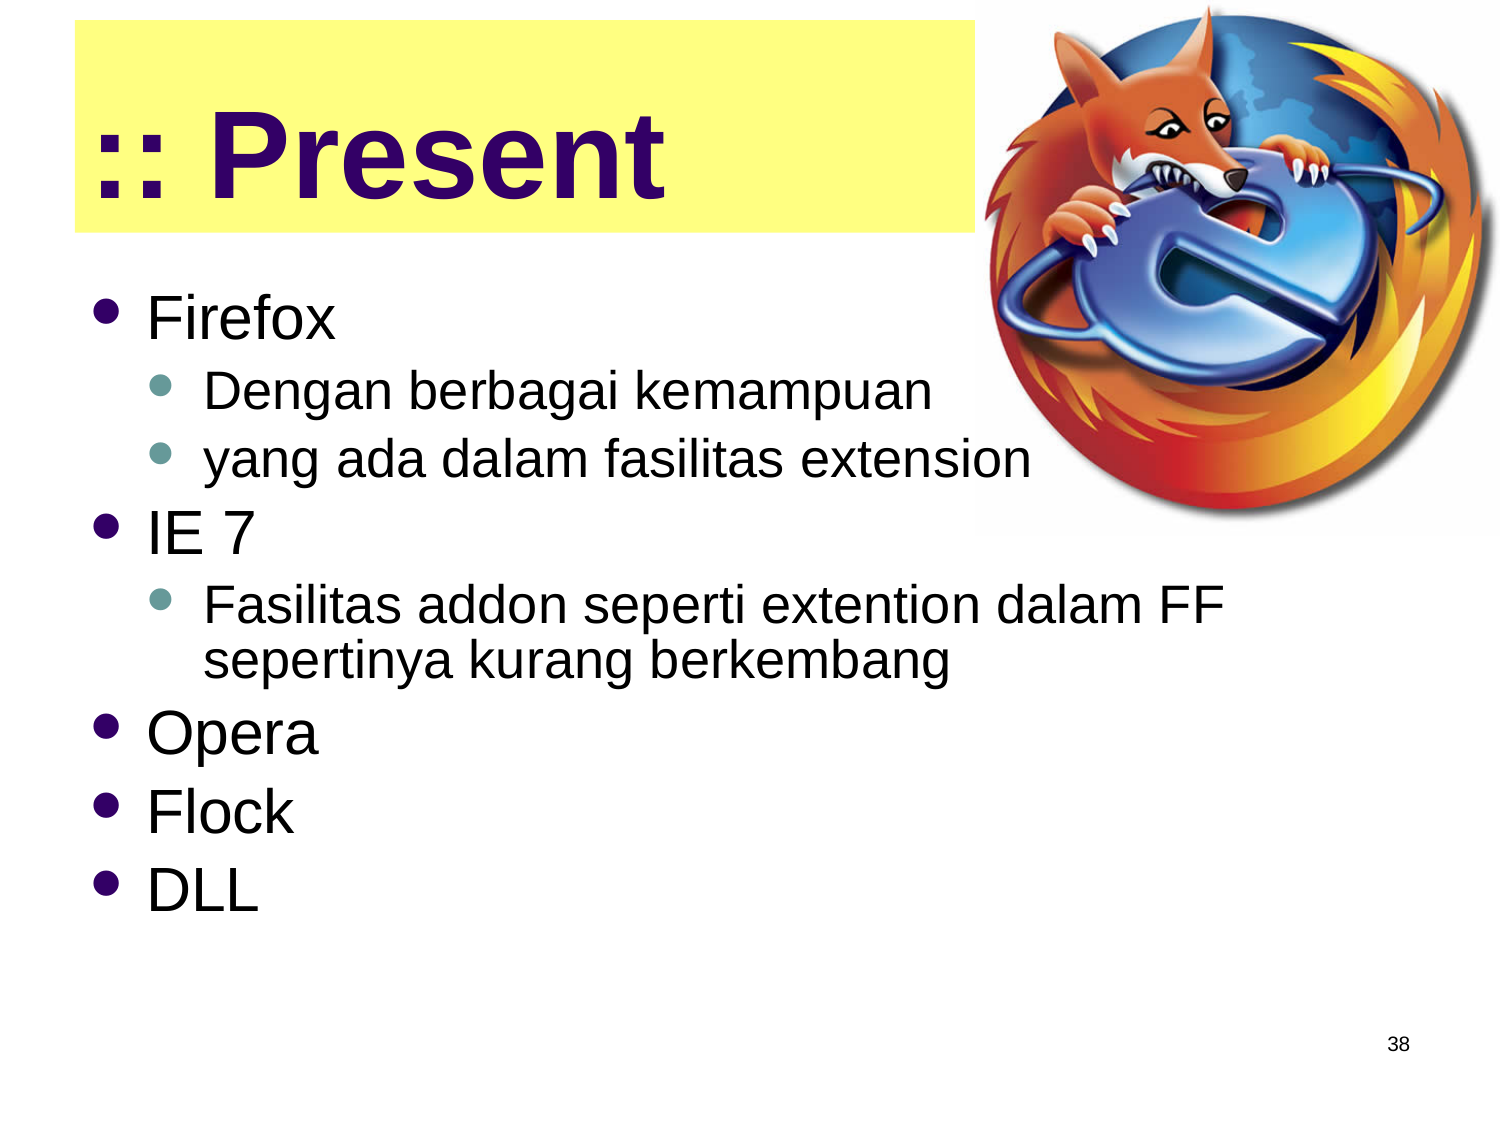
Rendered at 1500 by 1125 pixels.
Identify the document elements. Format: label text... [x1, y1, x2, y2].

title :: Present [74, 20, 975, 233]
picture [975, 0, 1500, 536]
list Firefox Dengan berbagai kemampuan yang ada dalam fasilitas extension IE 7 Fasilitas addon seperti extention dalam FF sepertinya kurang berkembang Opera Flock DLL [75, 282, 1426, 1006]
